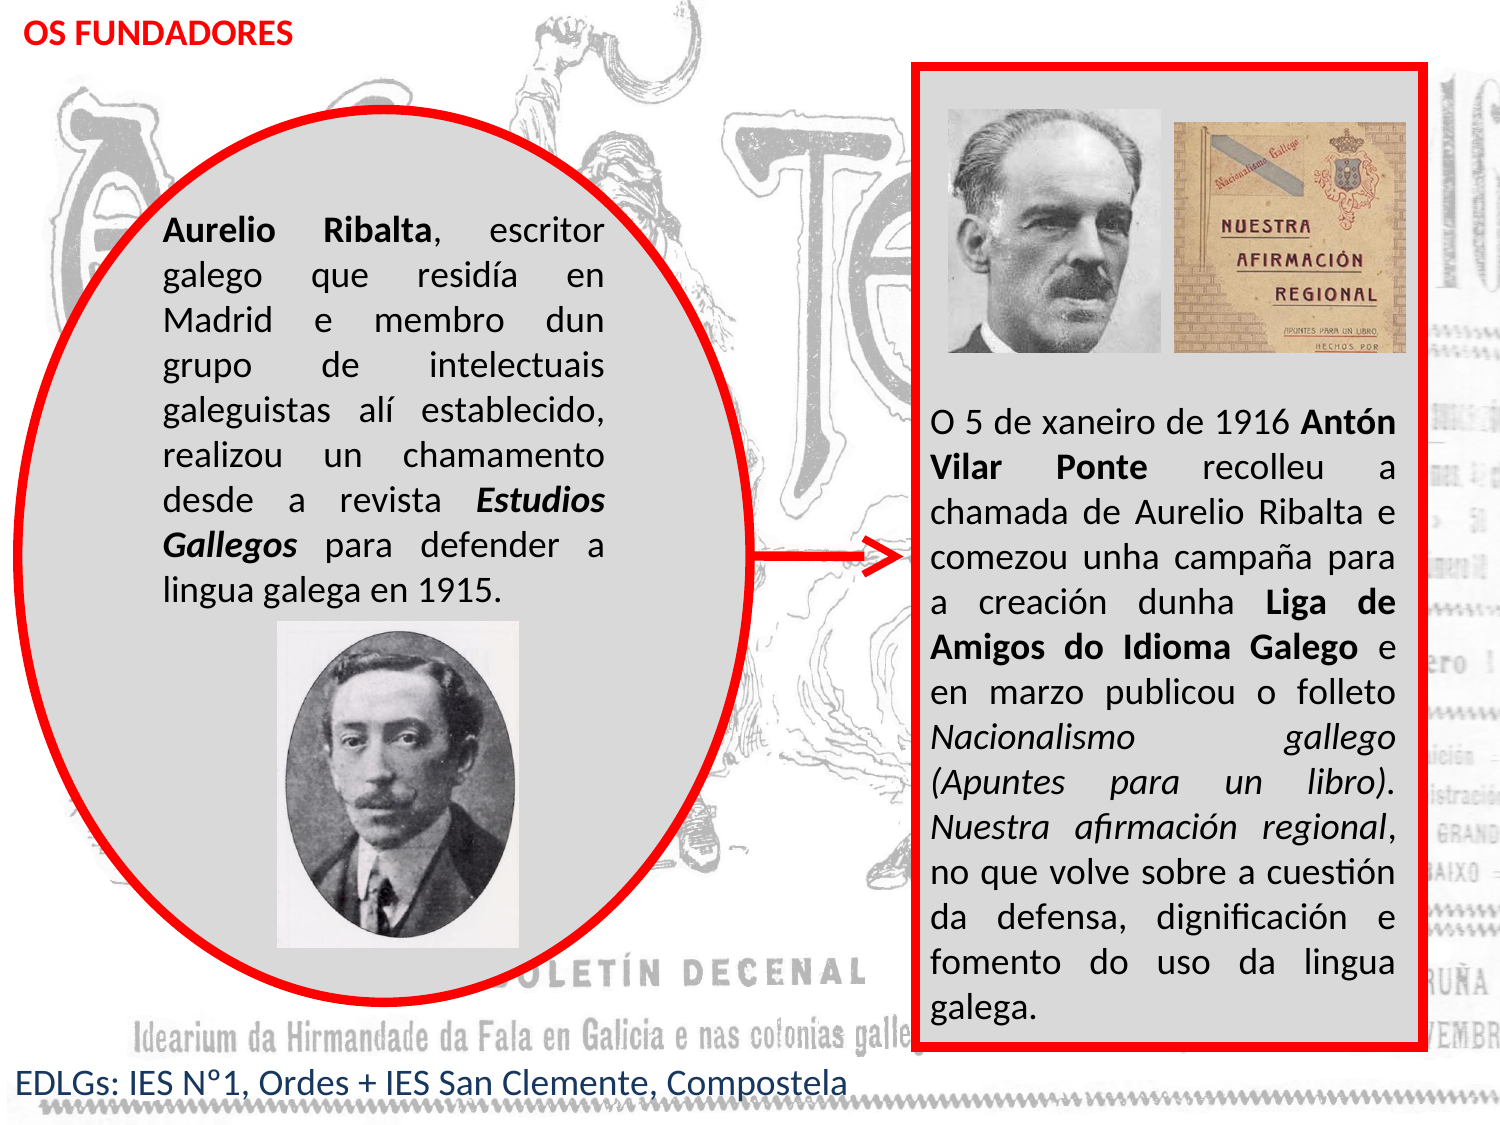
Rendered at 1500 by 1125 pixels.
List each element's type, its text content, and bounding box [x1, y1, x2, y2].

text_box [17, 215, 751, 1003]
picture [948, 109, 1161, 353]
text_box EDLGs: IES Nº1, Ordes + IES San Clemente, Compostela [0, 1050, 926, 1111]
text_box [166, 109, 602, 197]
text_box Aurelio Ribalta, escritor galego que residía en Madrid e membro dun grupo de intelectuais galeguistas alí establecido, realizou un chamamento desde a revista Estudios Gallegos para defender a lingua galega en 1915. [147, 197, 621, 618]
text_box OS FUNDADORES [0, 0, 313, 61]
text_box [915, 66, 1424, 1047]
picture [7, 0, 1500, 1125]
picture [1174, 122, 1406, 353]
text_box O 5 de xaneiro de 1916 Antón Vilar Ponte recolleu a chamada de Aurelio Ribalta e comezou unha campaña para a creación dunha Liga de Amigos do Idioma Galego e en marzo publicou o folleto Nacionalismo gallego (Apuntes para un libro). Nuestra afirmación regional, no que volve sobre a cuestión da defensa, dignificación e fomento do uso da lingua galega. [915, 389, 1412, 1080]
